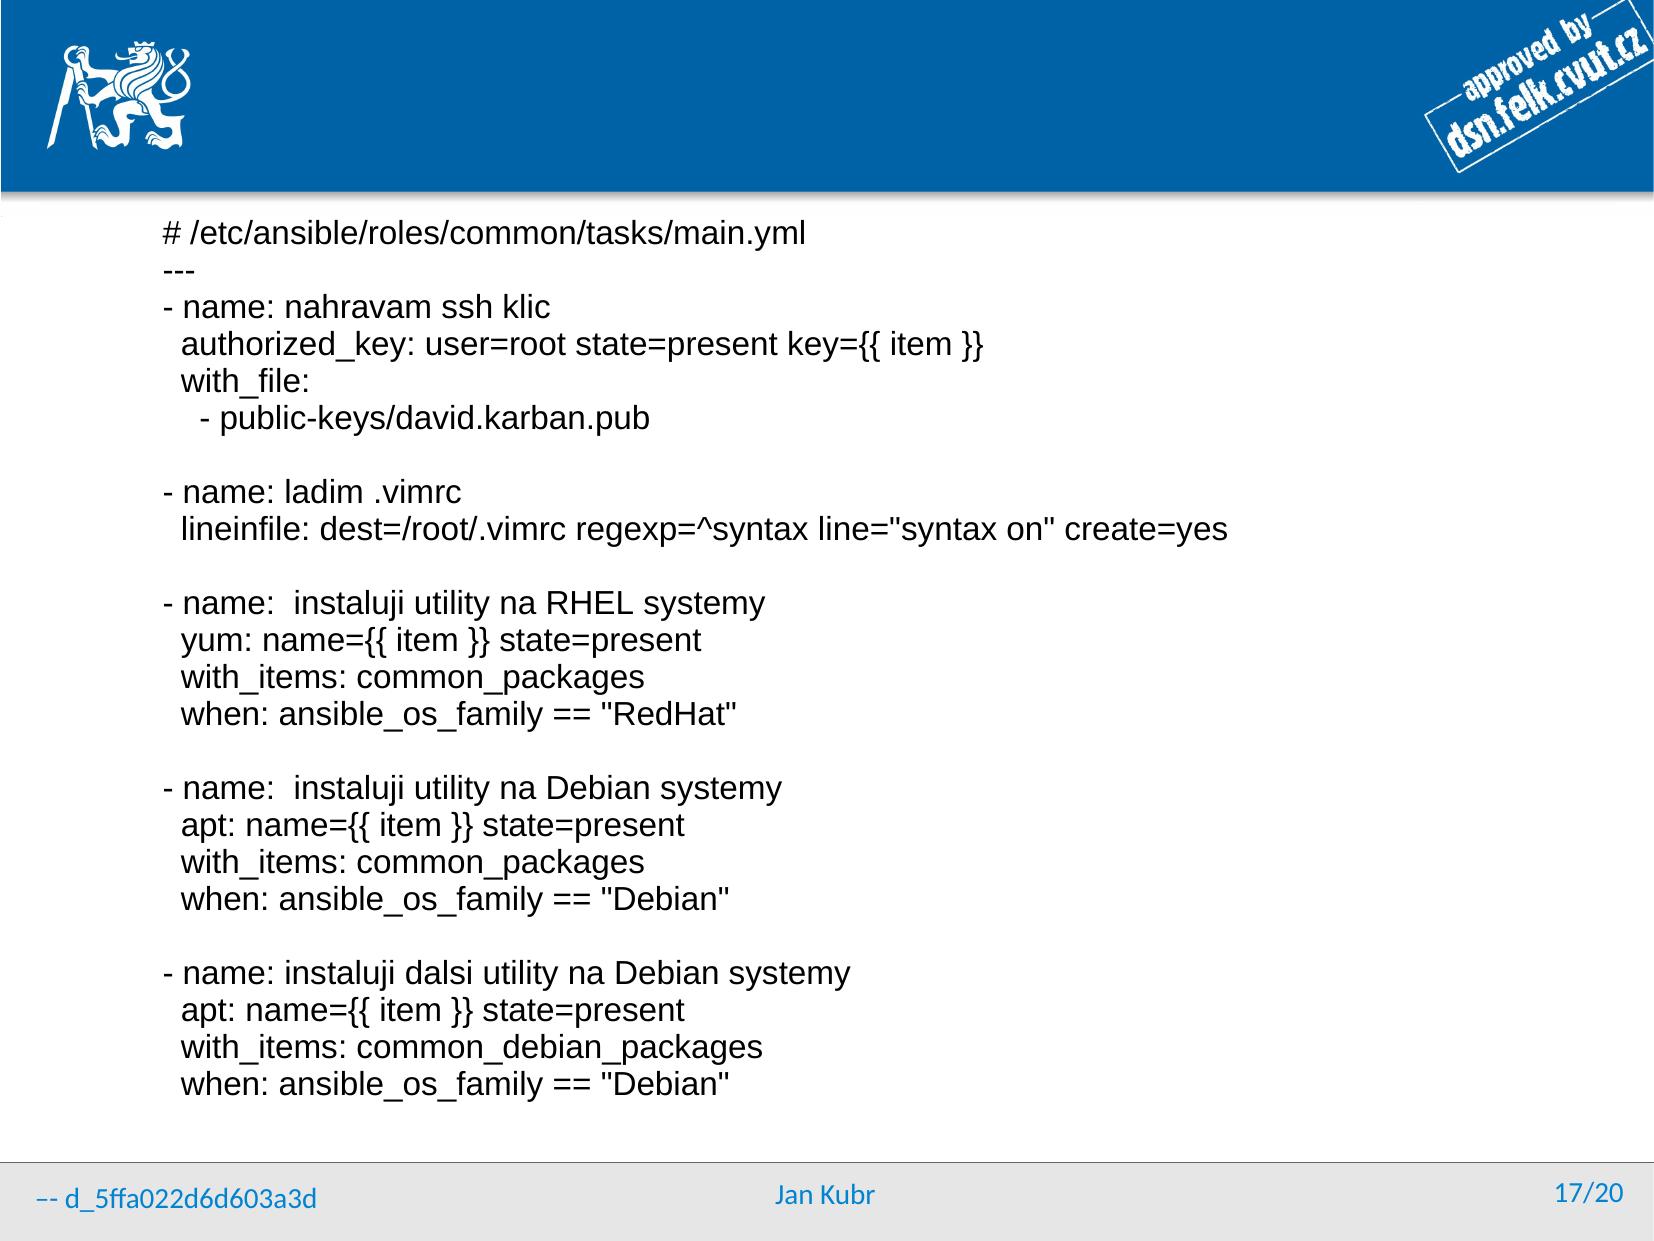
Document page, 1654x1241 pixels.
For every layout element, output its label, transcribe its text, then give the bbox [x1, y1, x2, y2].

text_box # /etc/ansible/roles/common/tasks/main.yml --- - name: nahravam ssh klic authorized_key: user=root state=present key={{ item }} with_file: - public-keys/david.karban.pub - name: ladim .vimrc lineinfile: dest=/root/.vimrc regexp=^syntax line="syntax on" create=yes - name: instaluji utility na RHEL systemy yum: name={{ item }} state=present with_items: common_packages when: ansible_os_family == "RedHat" - name: instaluji utility na Debian systemy apt: name={{ item }} state=present with_items: common_packages when: ansible_os_family == "Debian" - name: instaluji dalsi utility na Debian systemy apt: name={{ item }} state=present with_items: common_debian_packages when: ansible_os_family == "Debian" [147, 206, 1246, 1111]
picture [1, 0, 1654, 217]
